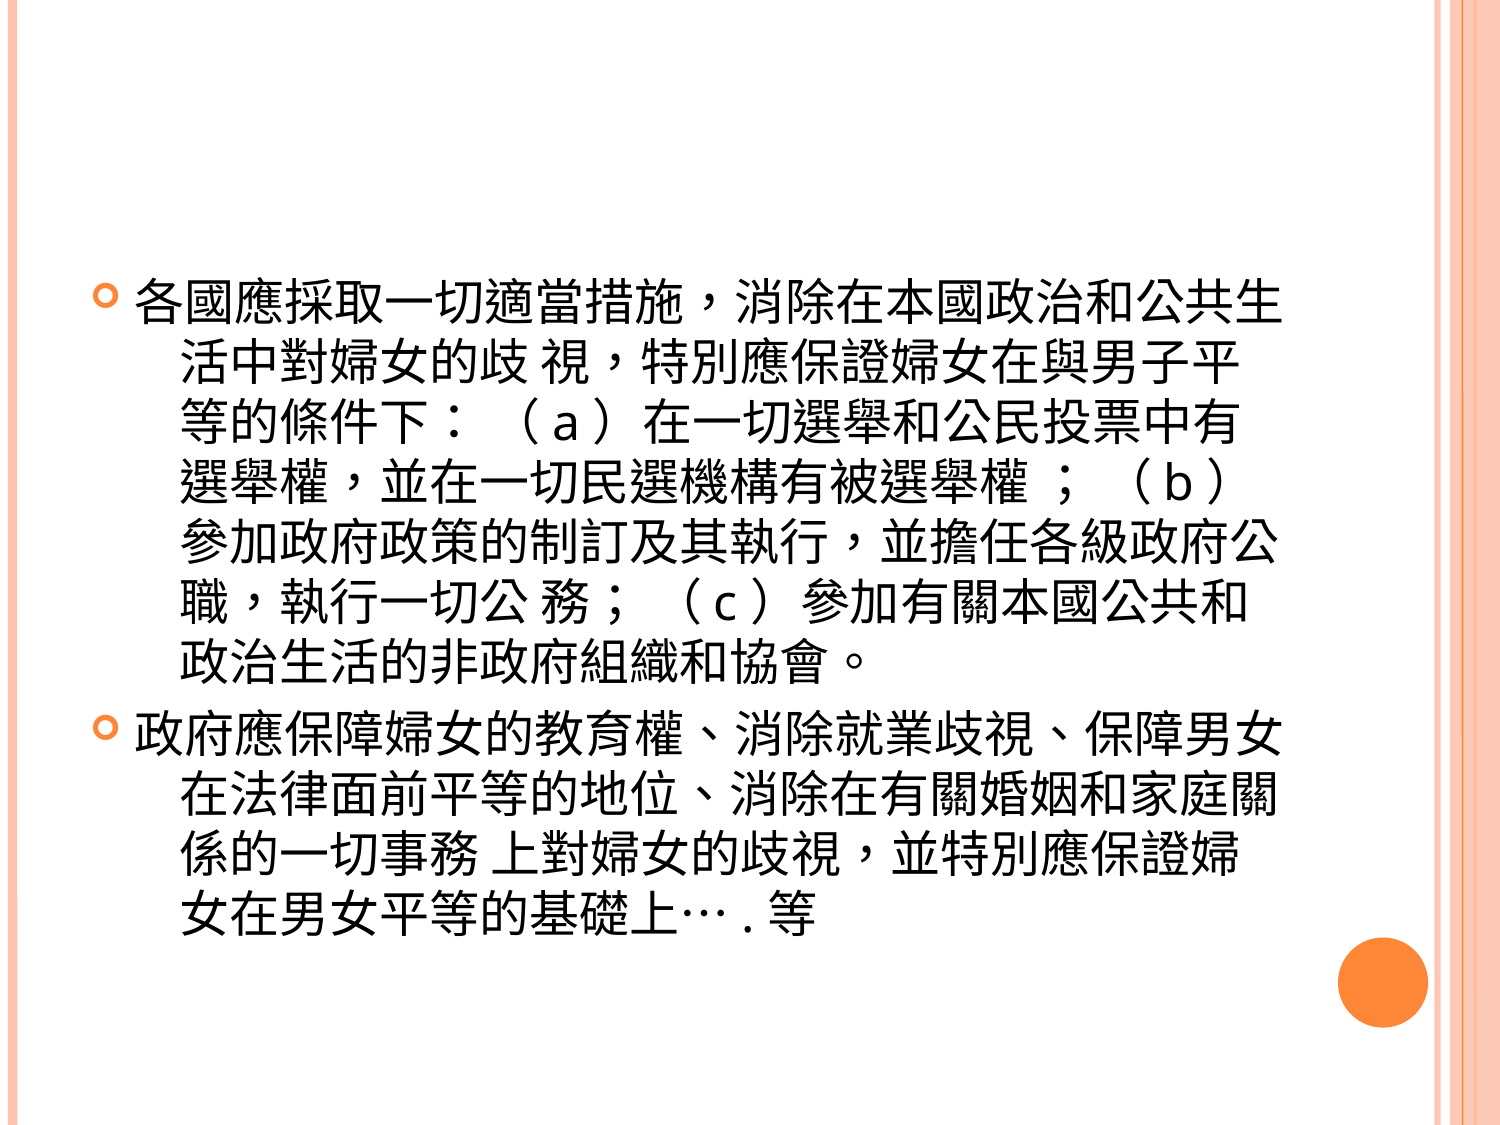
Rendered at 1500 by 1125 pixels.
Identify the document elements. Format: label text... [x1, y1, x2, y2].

list 各國應採取一切適當措施，消除在本國政治和公共生活中對婦女的歧 視，特別應保證婦女在與男子平等的條件下： （a）在一切選舉和公民投票中有選舉權，並在一切民選機構有被選舉權 ； （b）參加政府政策的制訂及其執行，並擔任各級政府公職，執行一切公 務； （c）參加有關本國公共和政治生活的非政府組織和協會。 政府應保障婦女的教育權、消除就業歧視、保障男女在法律面前平等的地位、消除在有關婚姻和家庭關係的一切事務 上對婦女的歧視，並特別應保證婦女在男女平等的基礎上….等 [75, 262, 1300, 1062]
